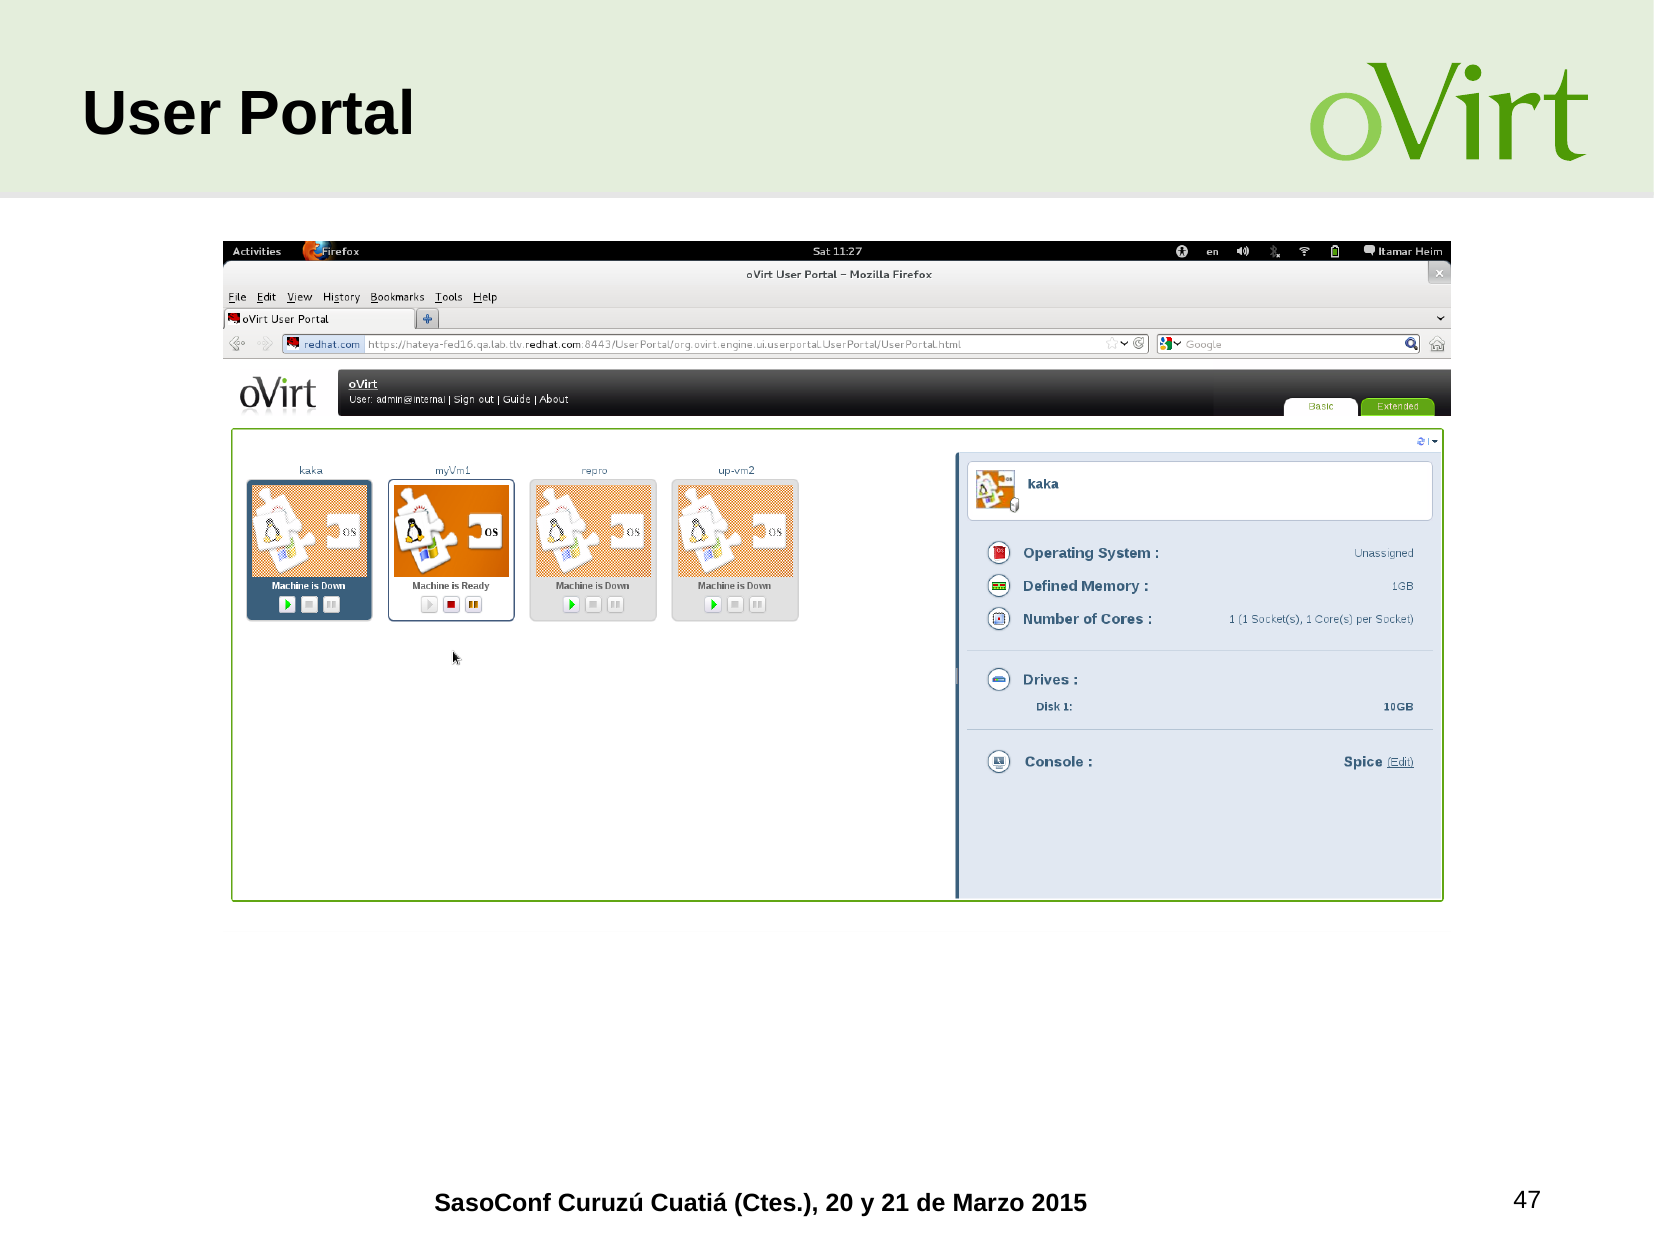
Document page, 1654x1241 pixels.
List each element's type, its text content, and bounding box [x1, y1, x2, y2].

title User Portal [82, 37, 1571, 188]
picture [223, 241, 1451, 932]
